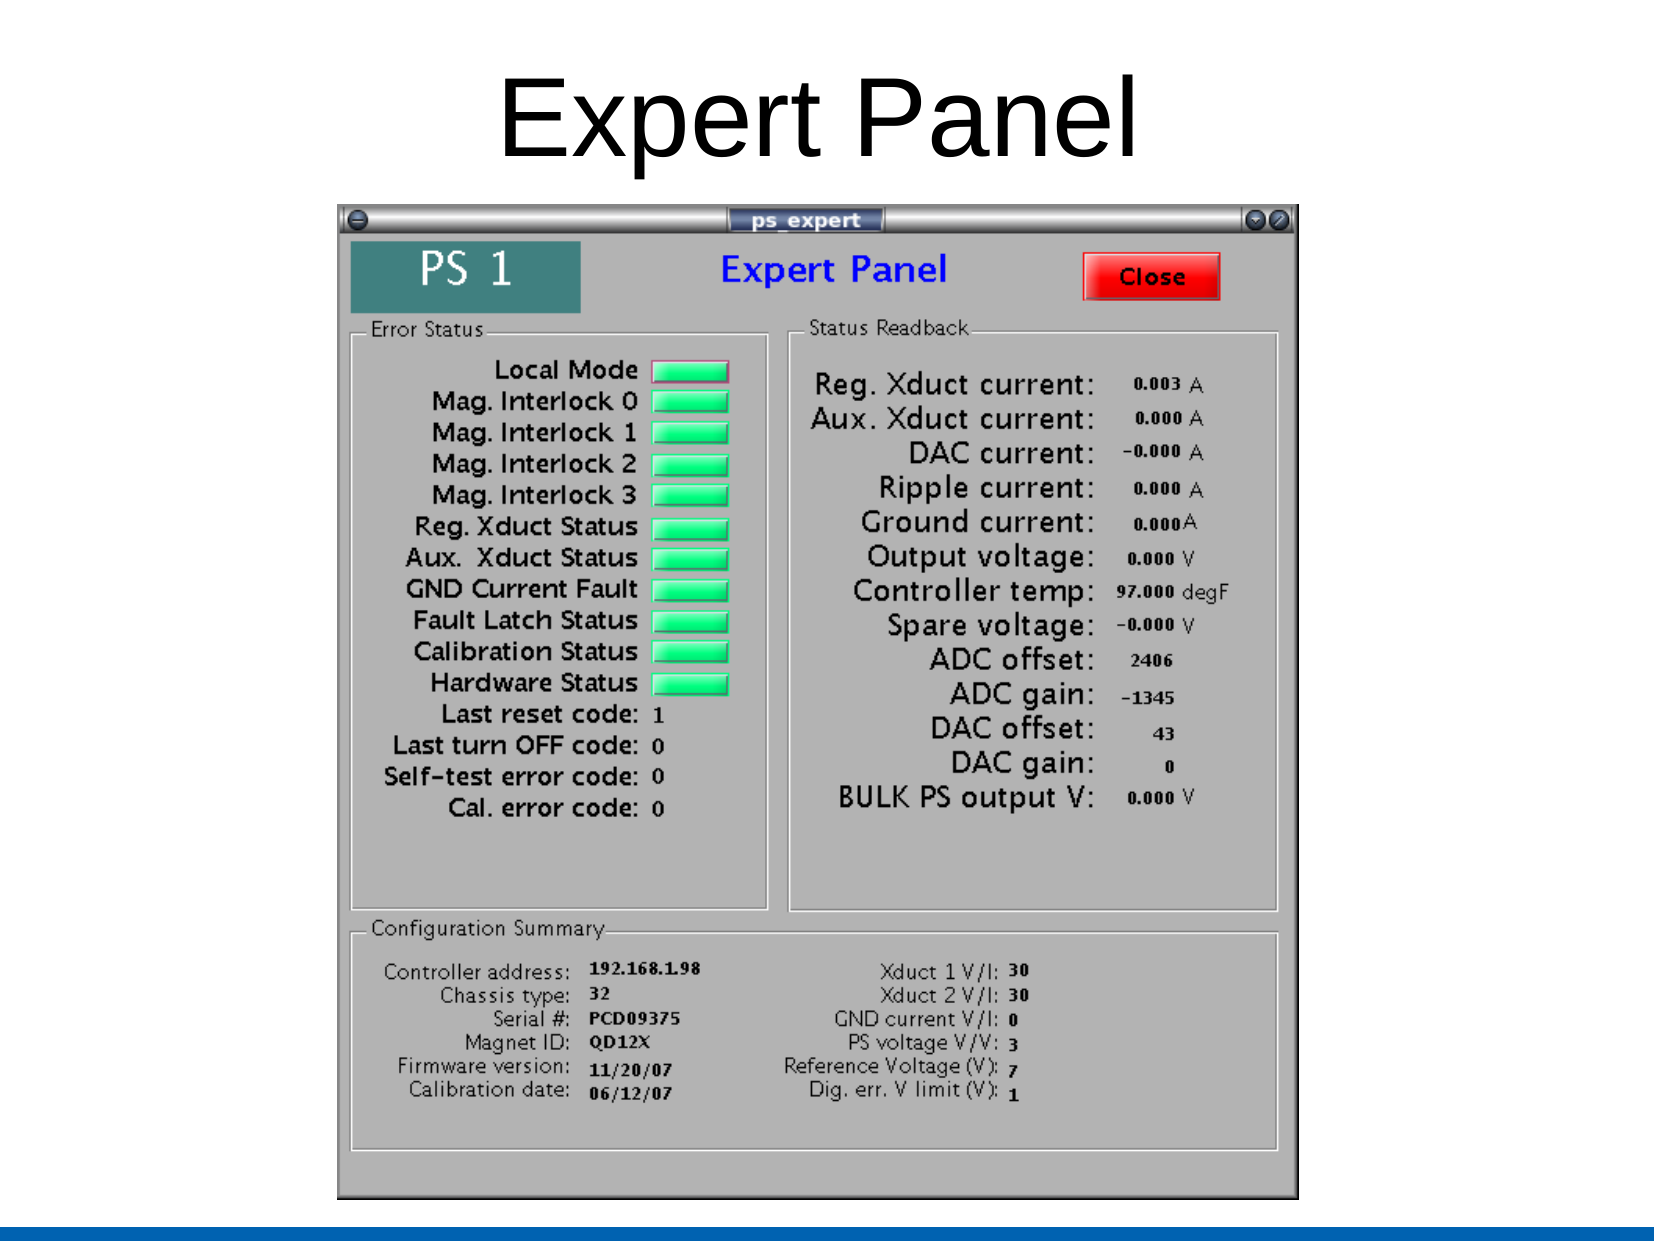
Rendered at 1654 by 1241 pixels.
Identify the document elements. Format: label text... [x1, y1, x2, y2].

picture [337, 204, 1299, 1201]
title Expert Panel [112, 13, 1525, 222]
